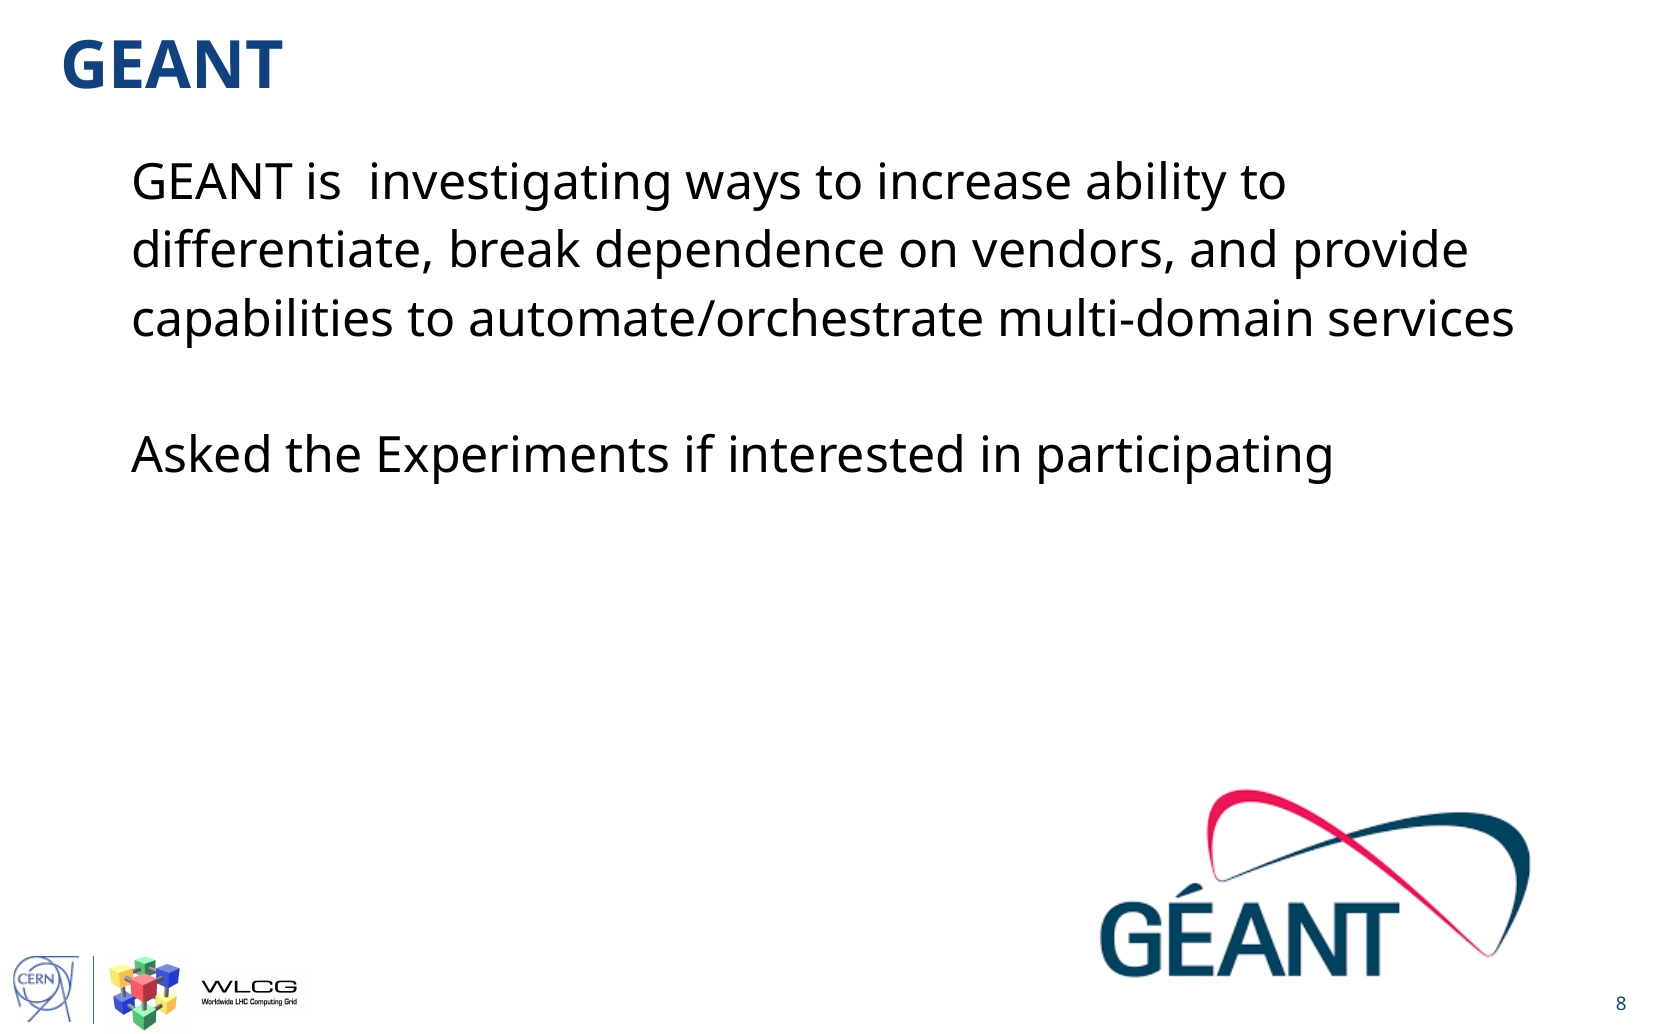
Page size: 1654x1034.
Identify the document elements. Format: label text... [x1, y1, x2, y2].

text_box GEANT is investigating ways to increase ability to differentiate, break dependence on vendors, and provide capabilities to automate/orchestrate multi-domain services Asked the Experiments if interested in participating [116, 138, 1561, 983]
picture [13, 956, 79, 1032]
picture [103, 951, 311, 1034]
picture [1066, 764, 1564, 1014]
title GEANT [60, 0, 1528, 138]
